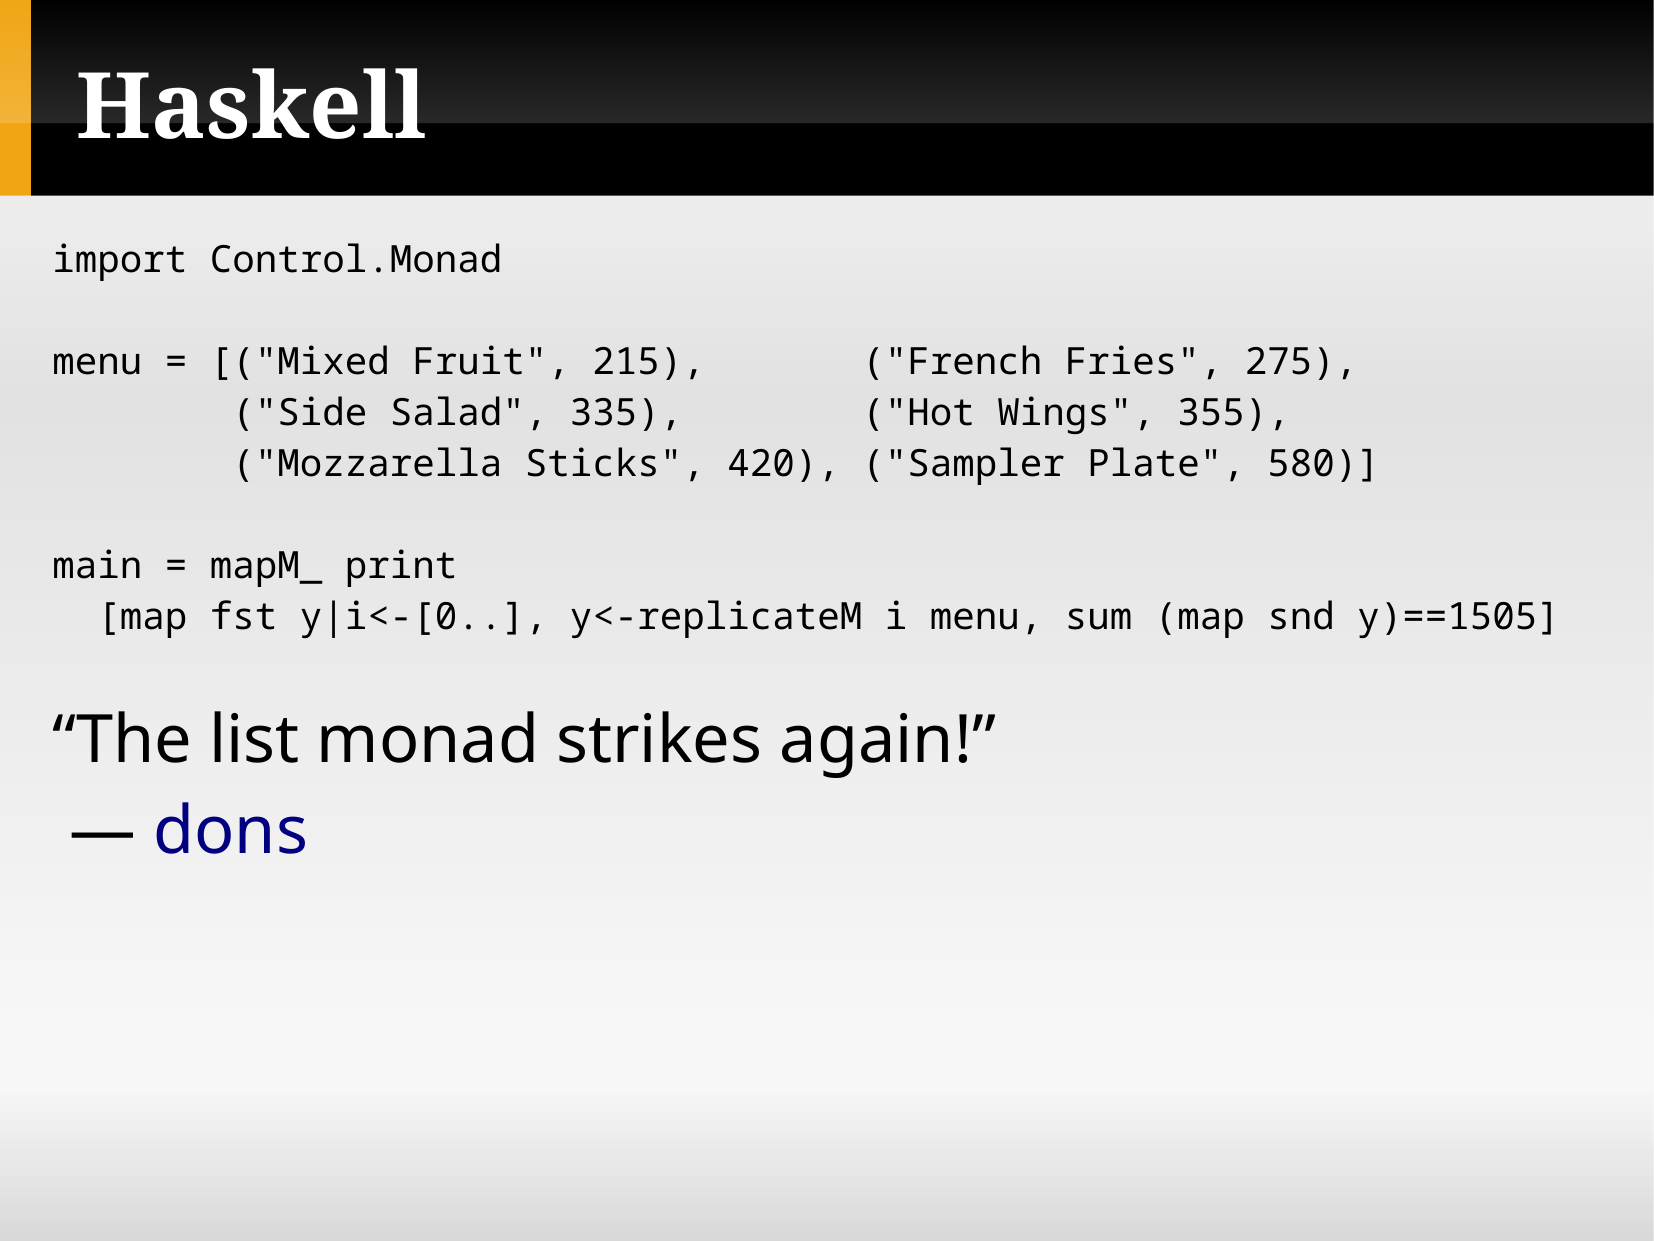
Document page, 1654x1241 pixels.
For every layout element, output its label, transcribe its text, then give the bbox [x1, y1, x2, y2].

title Haskell [76, 7, 1565, 200]
text_box import Control.Monad menu = [("Mixed Fruit", 215), ("French Fries", 275), ("Side Salad", 335), ("Hot Wings", 355), ("Mozzarella Sticks", 420), ("Sampler Plate", 580)] main = mapM_ print [map fst y|i<-[0..], y<-replicateM i menu, sum (map snd y)==1505] “The list monad strikes again!” — dons [37, 225, 1575, 851]
picture [0, 0, 1654, 1241]
